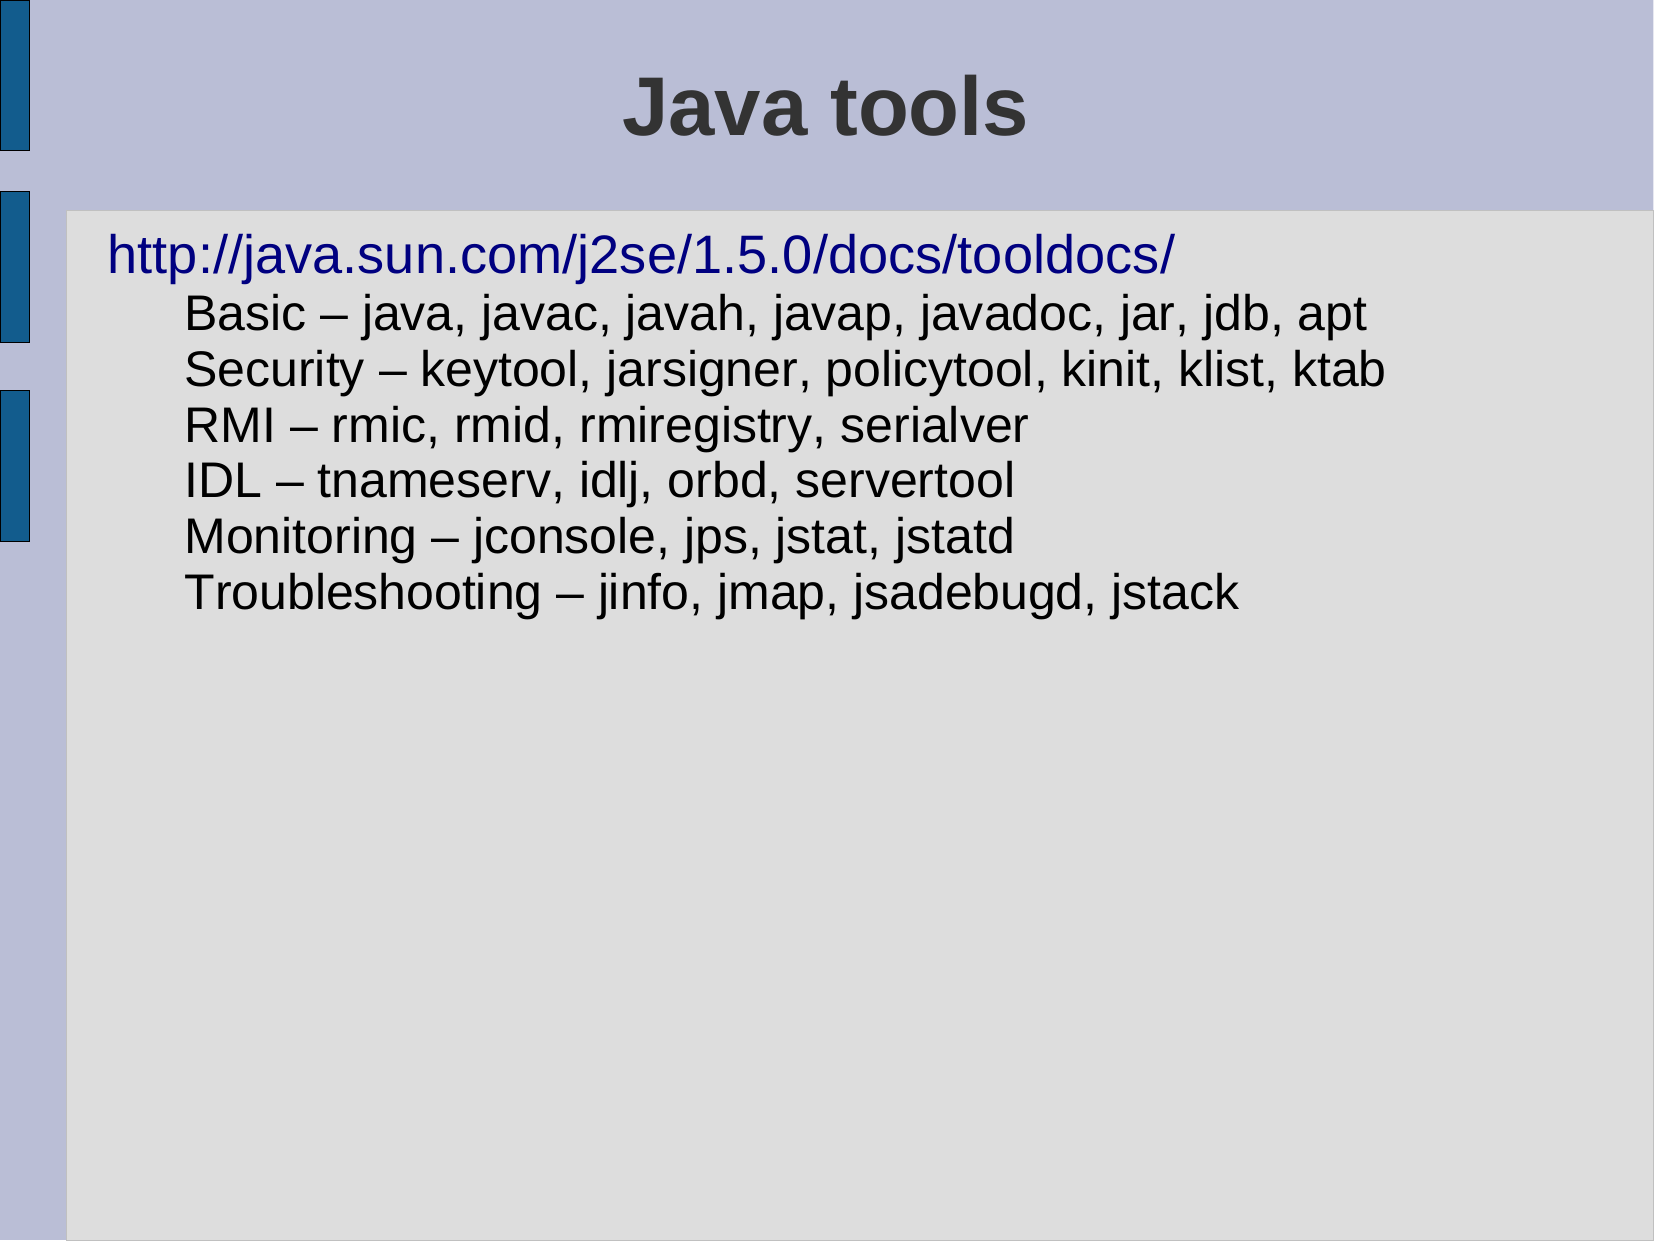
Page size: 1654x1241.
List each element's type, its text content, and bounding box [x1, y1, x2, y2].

list http://java.sun.com/j2se/1.5.0/docs/tooldocs/ Basic – java, javac, javah, javap, javadoc, jar, jdb, apt Security – keytool, jarsigner, policytool, kinit, klist, ktab RMI – rmic, rmid, rmiregistry, serialver IDL – tnameserv, idlj, orbd, servertool Monitoring – jconsole, jps, jstat, jstatd Troubleshooting – jinfo, jmap, jsadebugd, jstack [90, 225, 1576, 1171]
title Java tools [120, 17, 1533, 196]
